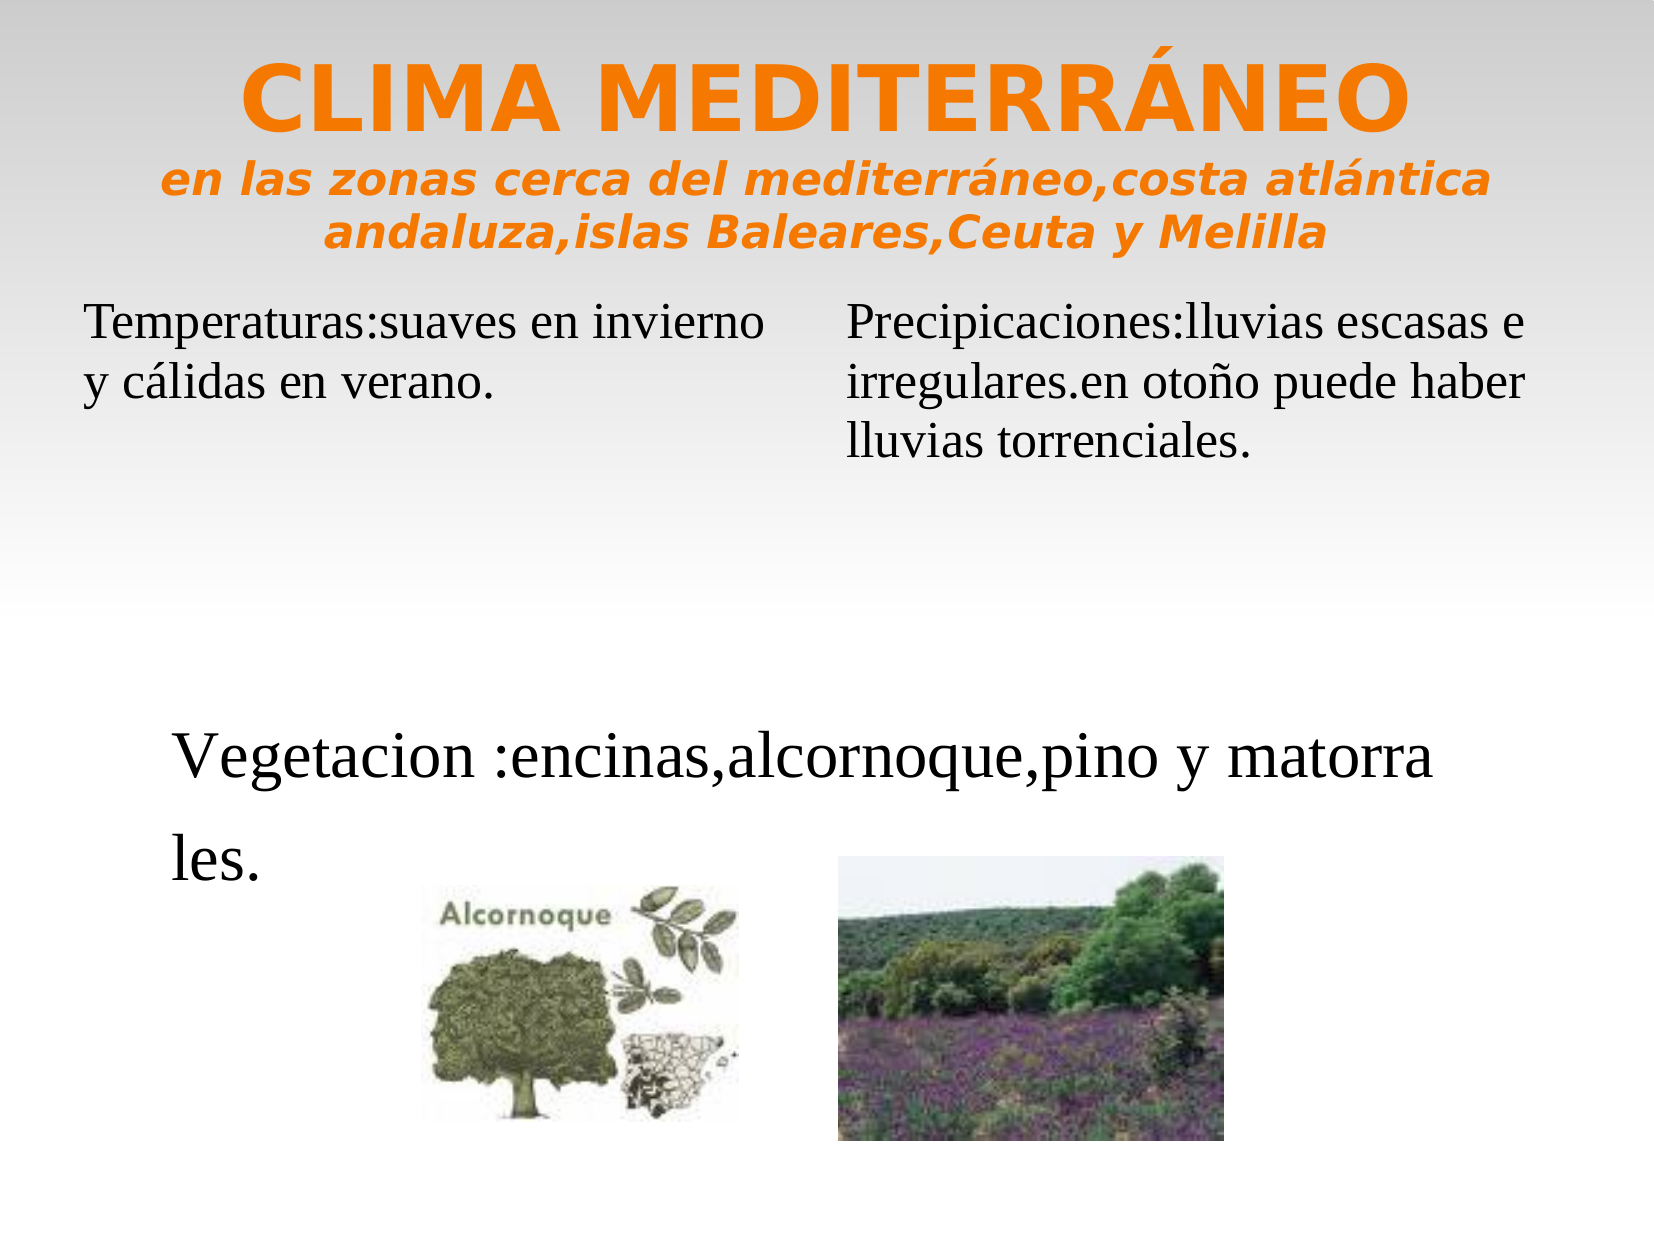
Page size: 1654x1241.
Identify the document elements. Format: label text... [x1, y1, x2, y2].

chart [845, 290, 1572, 681]
chart [82, 290, 809, 681]
picture [838, 856, 1224, 1141]
picture [421, 885, 739, 1123]
list Vegetacion :encinas,alcornoque,pino y matorra les. [82, 717, 1571, 1109]
title CLIMA MEDITERRÁNEO en las zonas cerca del mediterráneo,costa atlántica andaluza,islas Baleares,Ceuta y Melilla [82, 46, 1571, 260]
